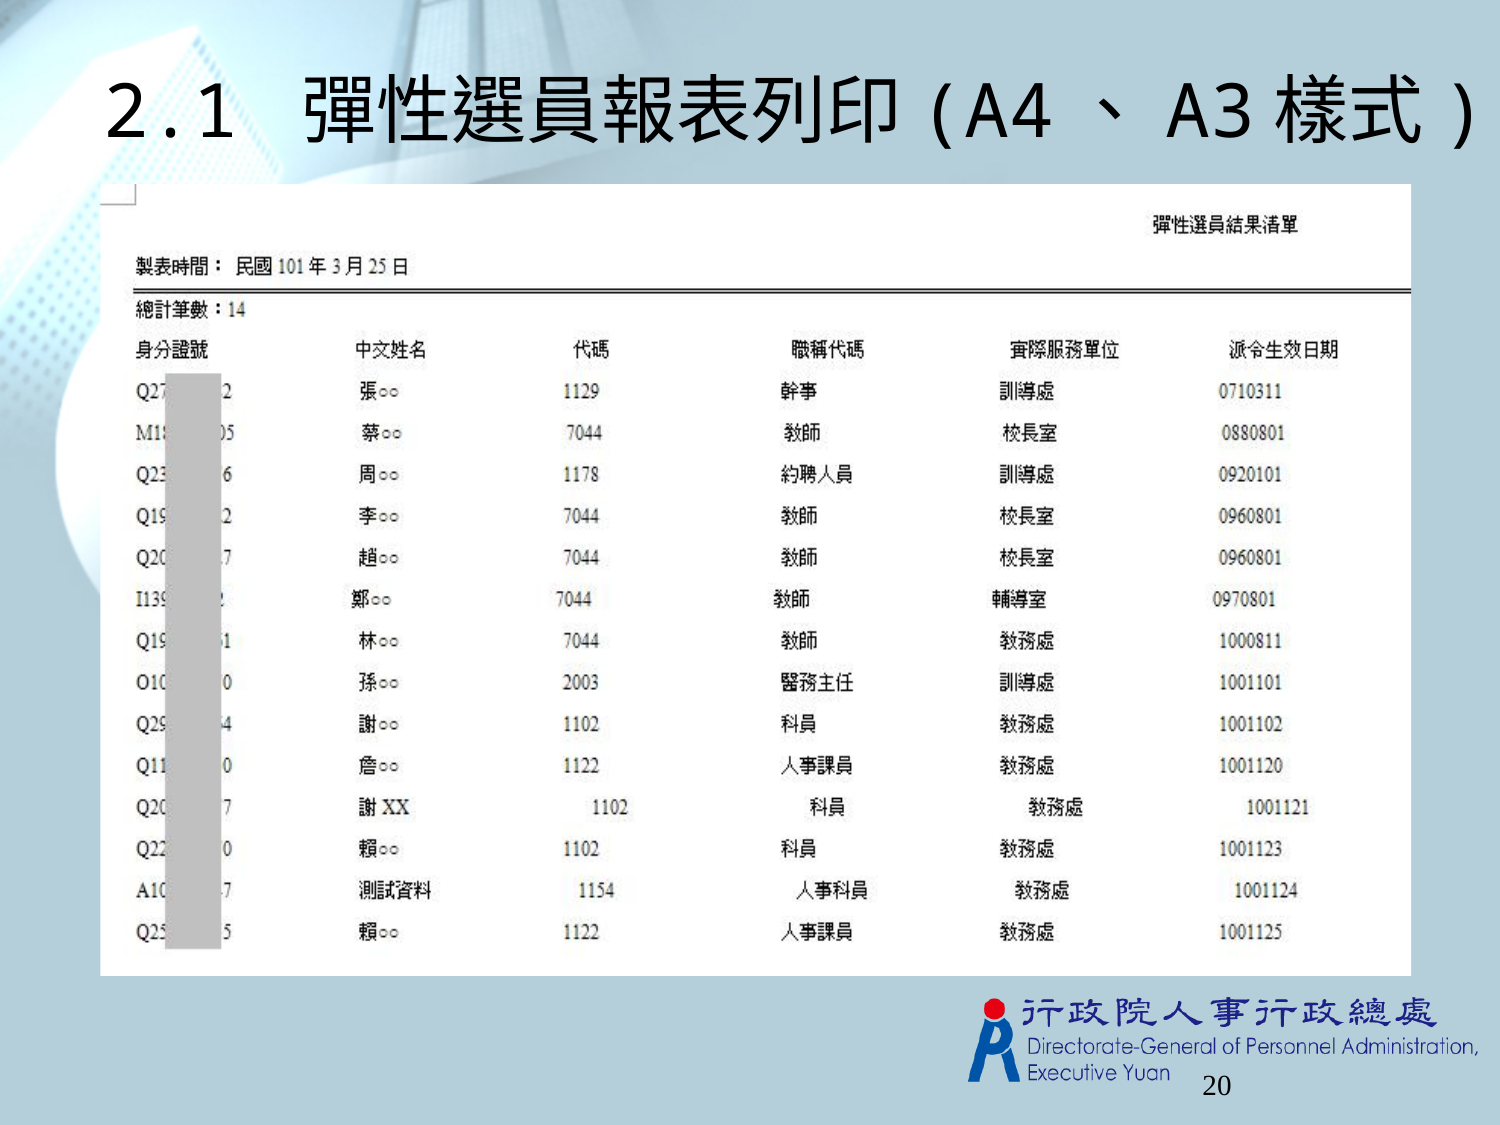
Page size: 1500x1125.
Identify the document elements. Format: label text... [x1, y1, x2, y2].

text_box [1187, 1058, 1500, 1125]
text_box 2.1 彈性選員報表列印(A4、A3樣式) [89, 55, 1500, 160]
picture [100, 184, 1412, 977]
